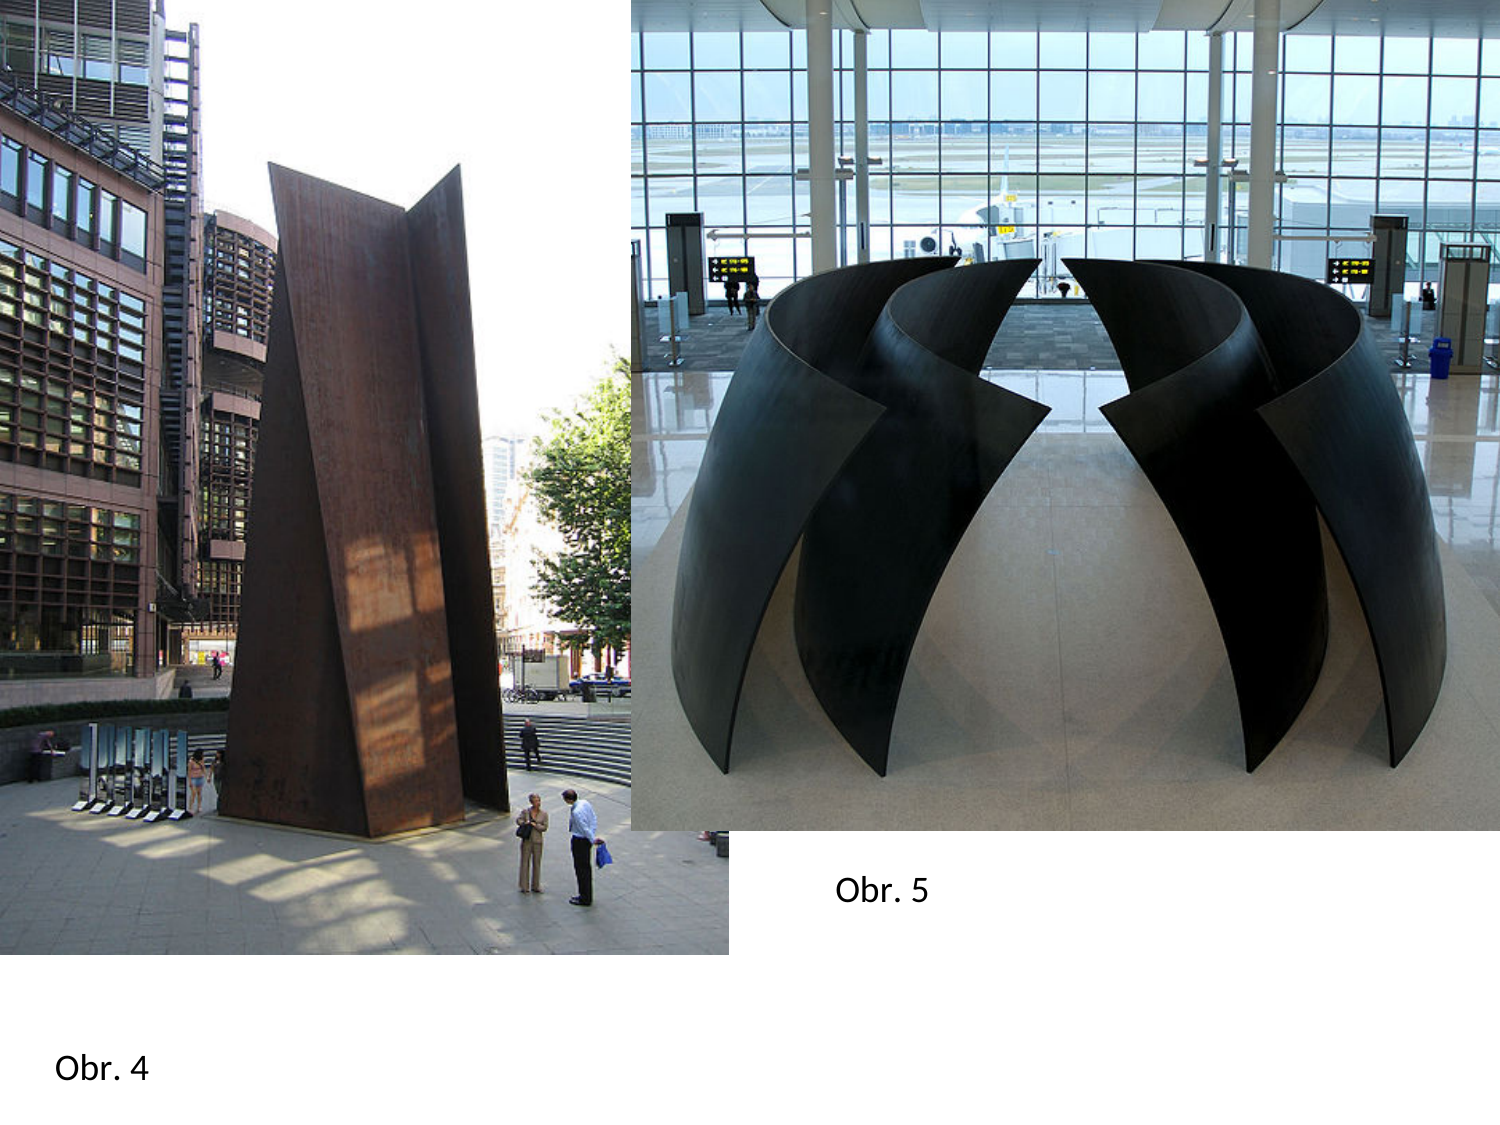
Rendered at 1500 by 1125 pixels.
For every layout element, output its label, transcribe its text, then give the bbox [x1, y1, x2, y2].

picture [631, 0, 1500, 831]
text_box [0, 0, 729, 955]
text_box Obr. 5 [820, 857, 1002, 919]
text_box Obr. 4 [40, 1034, 165, 1096]
